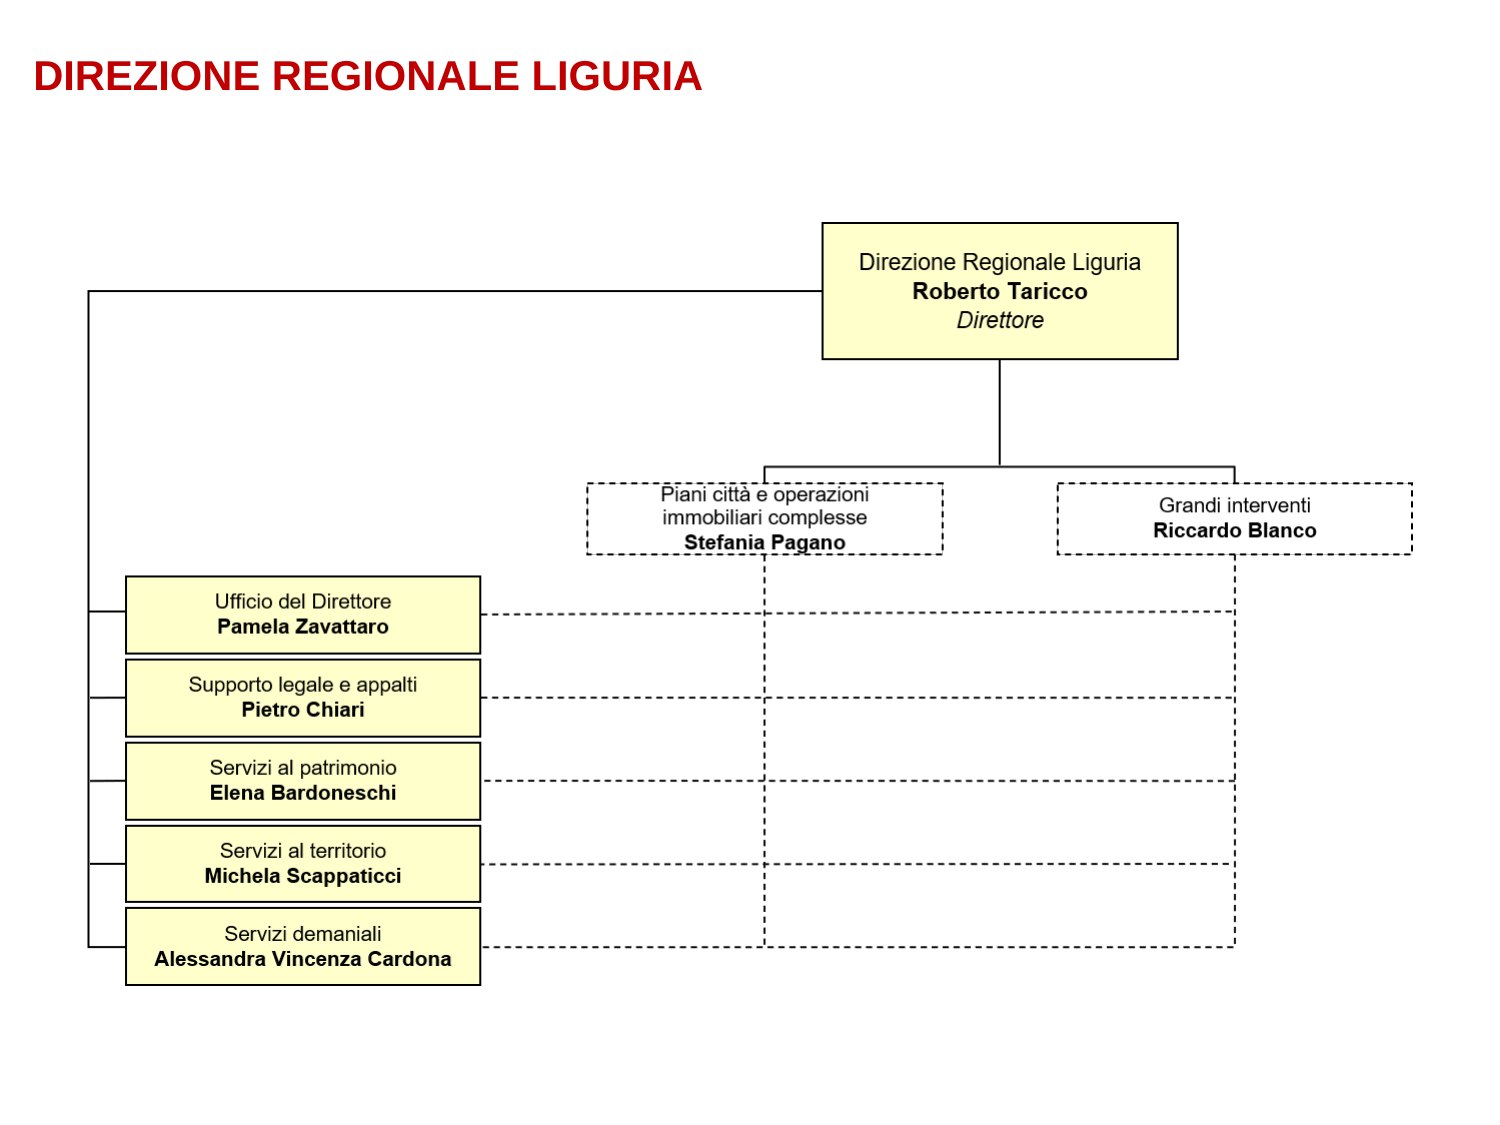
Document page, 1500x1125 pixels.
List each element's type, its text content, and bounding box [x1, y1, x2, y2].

picture [87, 222, 1413, 986]
text_box DIREZIONE REGIONALE LIGURIA [18, 41, 1482, 124]
